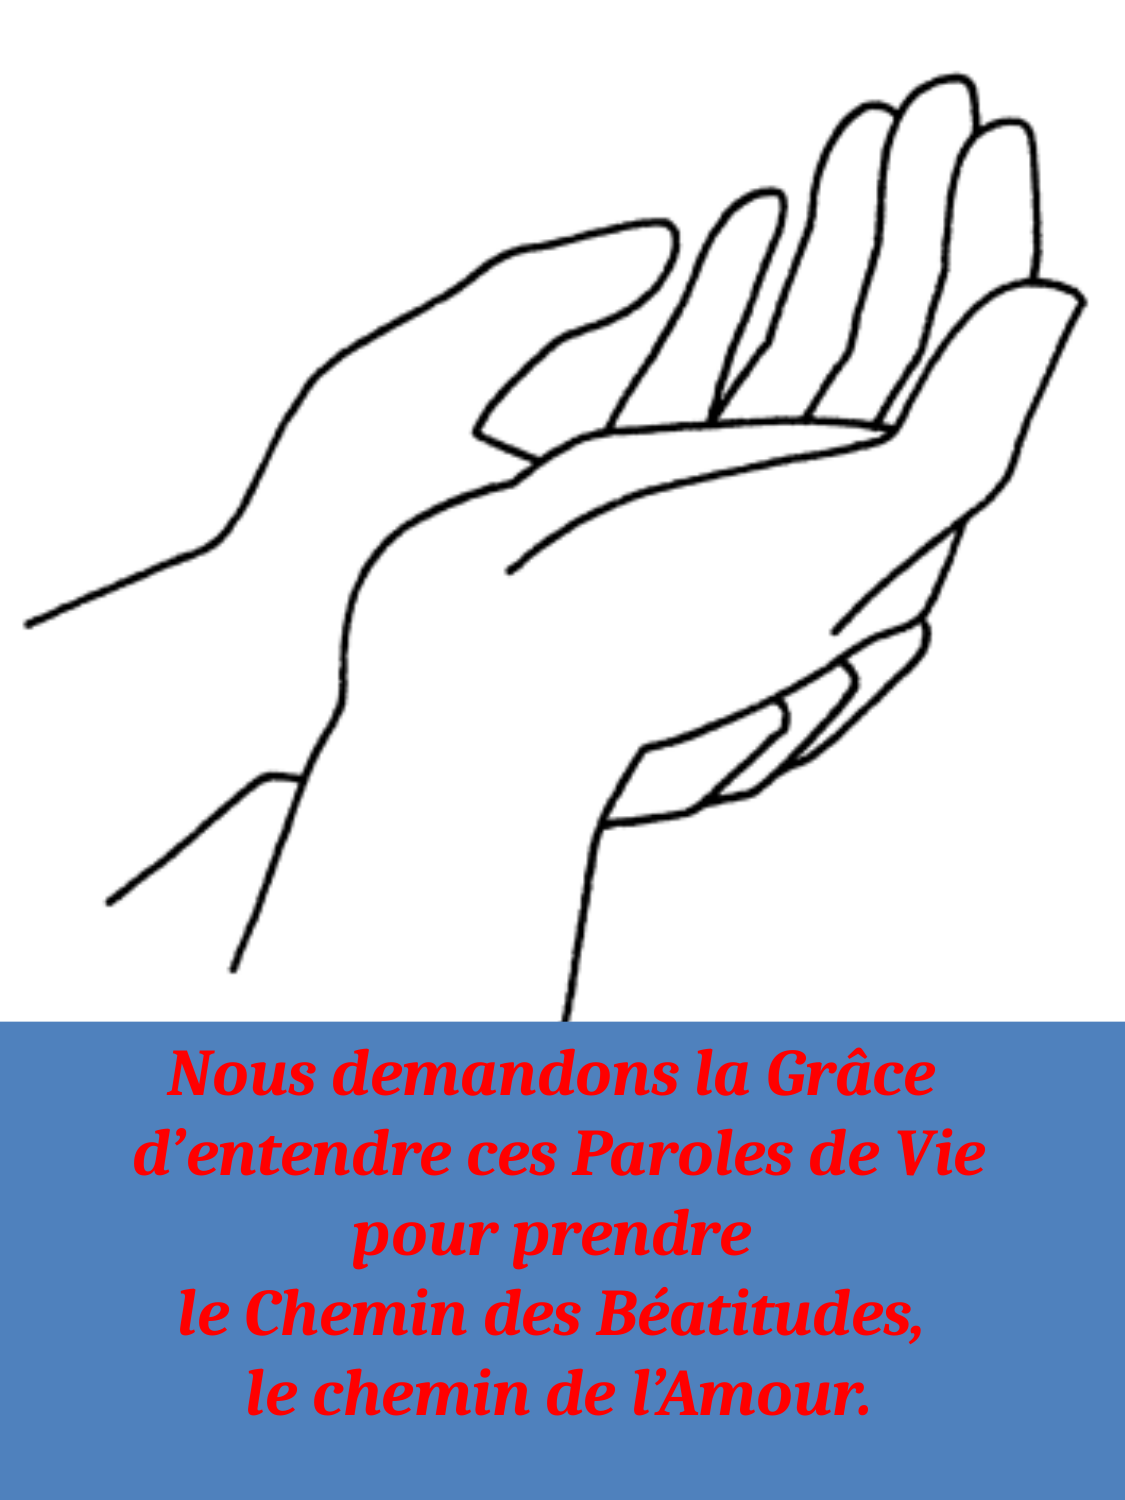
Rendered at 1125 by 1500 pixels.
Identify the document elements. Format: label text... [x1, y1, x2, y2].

picture [0, 0, 1125, 1021]
text_box Nous demandons la Grâce d’entendre ces Paroles de Vie pour prendre le Chemin des Béatitudes, le chemin de l’Amour. [0, 1021, 1125, 1500]
